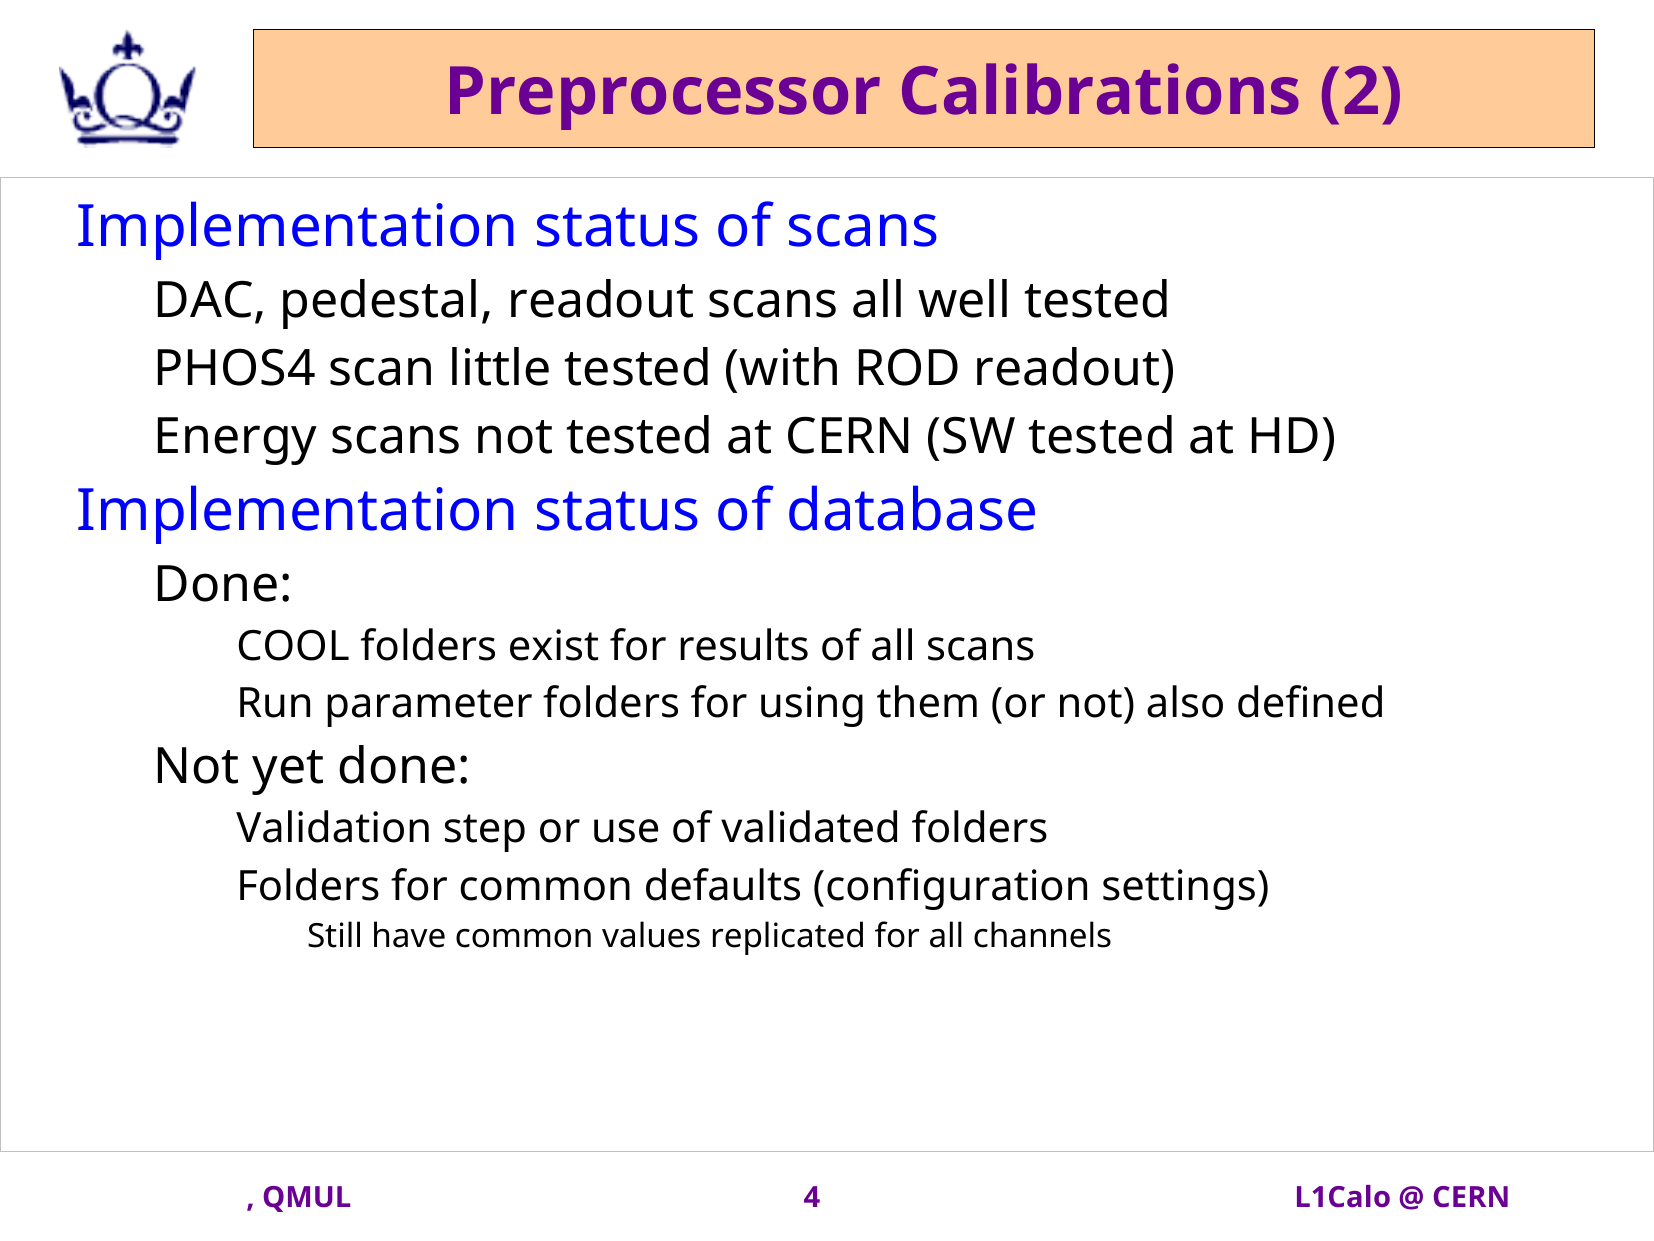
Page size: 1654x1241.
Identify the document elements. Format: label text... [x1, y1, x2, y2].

title Preprocessor Calibrations (2) [253, 29, 1595, 148]
picture [59, 29, 200, 148]
list Implementation status of scans DAC, pedestal, readout scans all well tested PHOS4 scan little tested (with ROD readout) Energy scans not tested at CERN (SW tested at HD) Implementation status of database Done: COOL folders exist for results of all scans Run parameter folders for using them (or not) also defined Not yet done: Validation step or use of validated folders Folders for common defaults (configuration settings) Still have common values replicated for all channels [59, 184, 1603, 1104]
